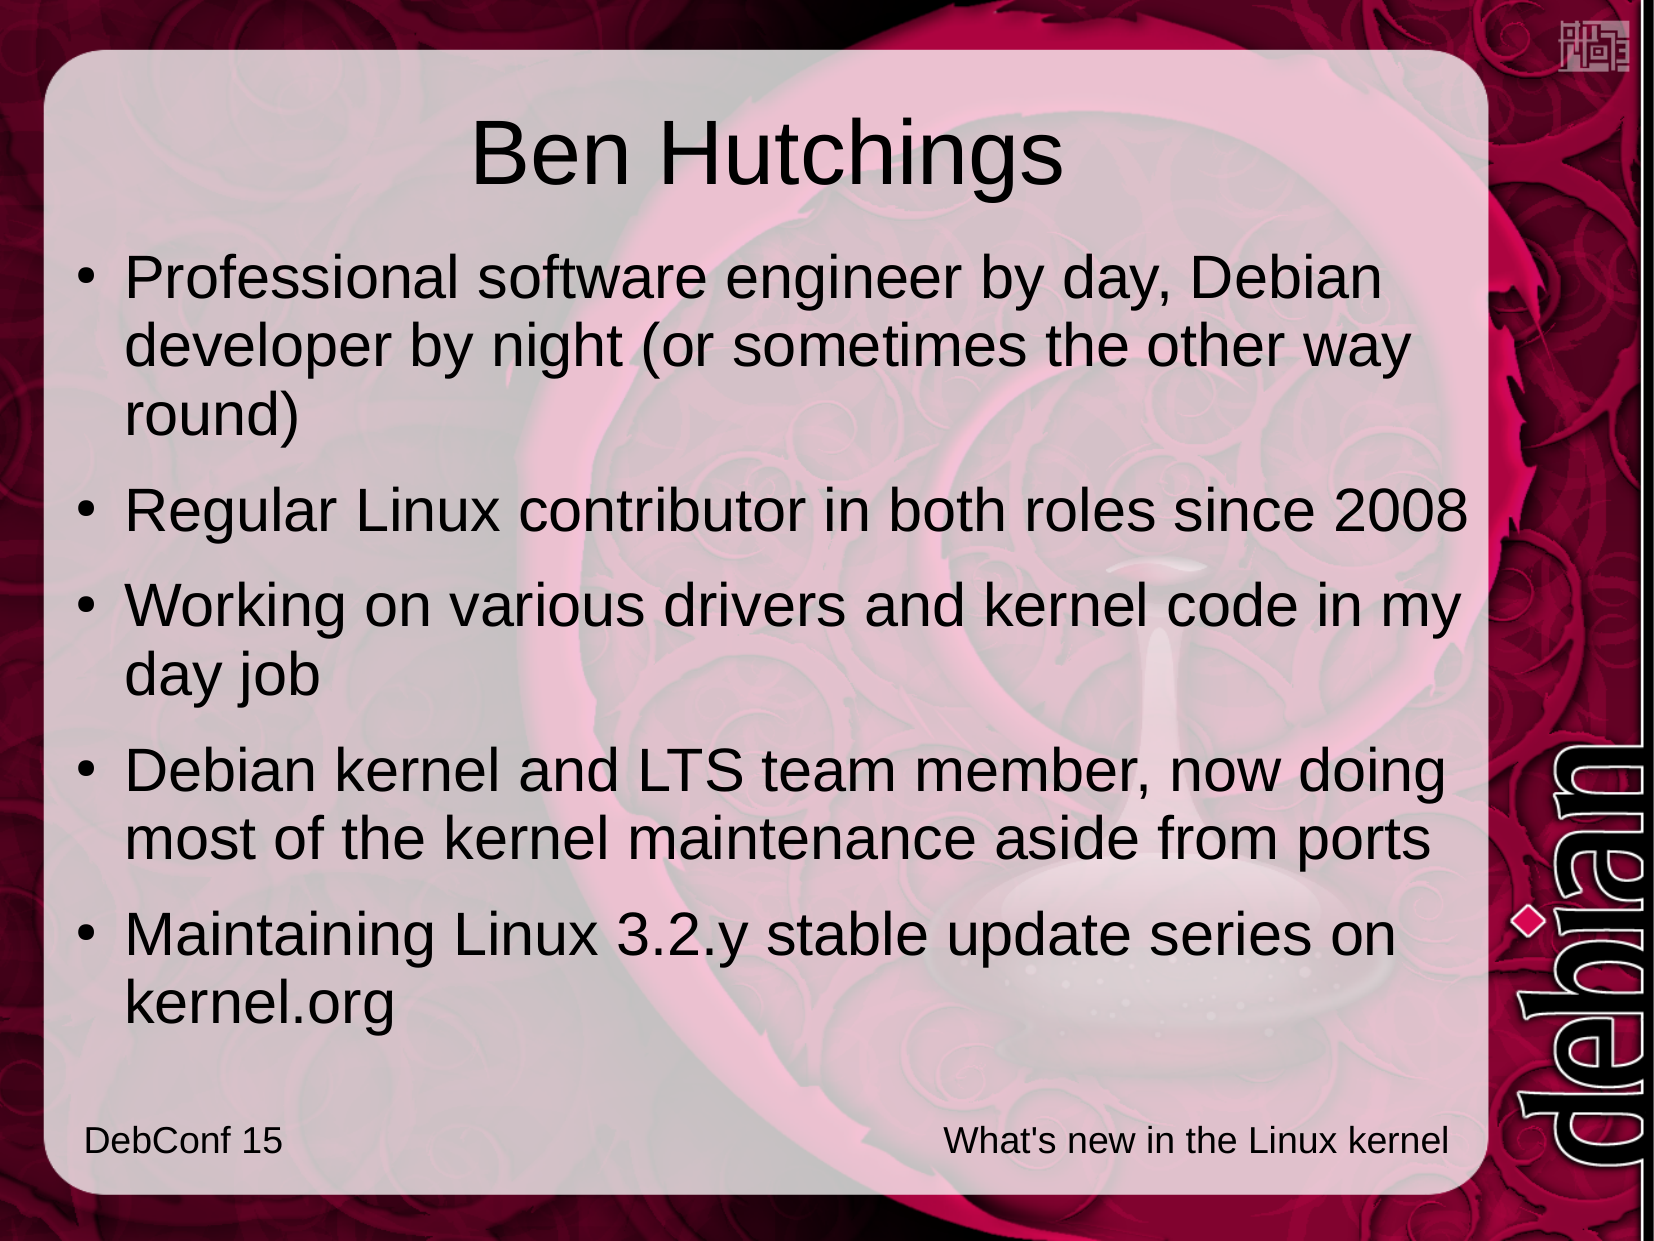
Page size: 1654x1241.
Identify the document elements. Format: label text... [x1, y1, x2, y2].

title Ben Hutchings [59, 49, 1477, 242]
picture [0, 0, 1654, 1241]
text_box What's new in the Linux kernel [770, 1112, 1465, 1170]
list Professional software engineer by day, Debian developer by night (or sometimes the other way round) Regular Linux contributor in both roles since 2008 Working on various drivers and kernel code in my day job Debian kernel and LTS team member, now doing most of the kernel maintenance aside from ports Maintaining Linux 3.2.y stable update series on kernel.org [59, 242, 1477, 1062]
text_box DebConf 15 [68, 1112, 746, 1170]
